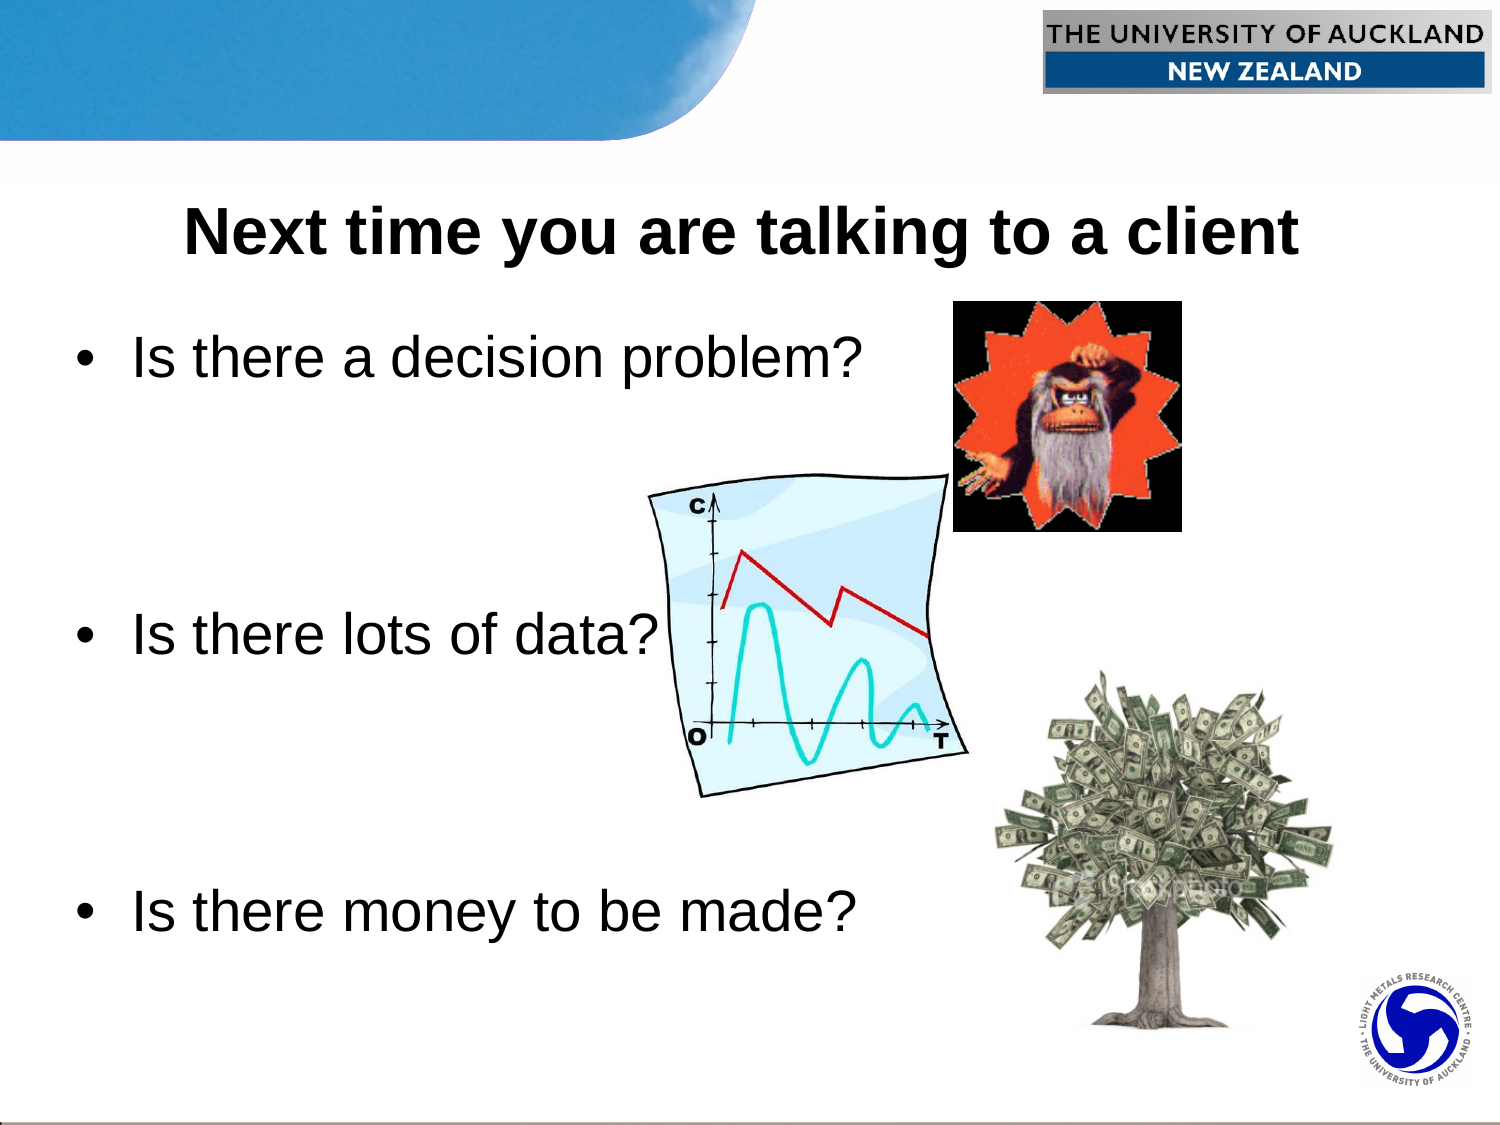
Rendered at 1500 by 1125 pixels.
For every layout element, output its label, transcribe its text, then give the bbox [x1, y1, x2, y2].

list Is there a decision problem? Is there lots of data? Is there money to be made? [75, 324, 1426, 1026]
picture [1359, 972, 1472, 1086]
title Next time you are talking to a client [67, 174, 1418, 288]
chart [697, 621, 816, 681]
picture [974, 649, 1352, 1056]
picture [953, 301, 1182, 532]
picture [0, 0, 1500, 181]
